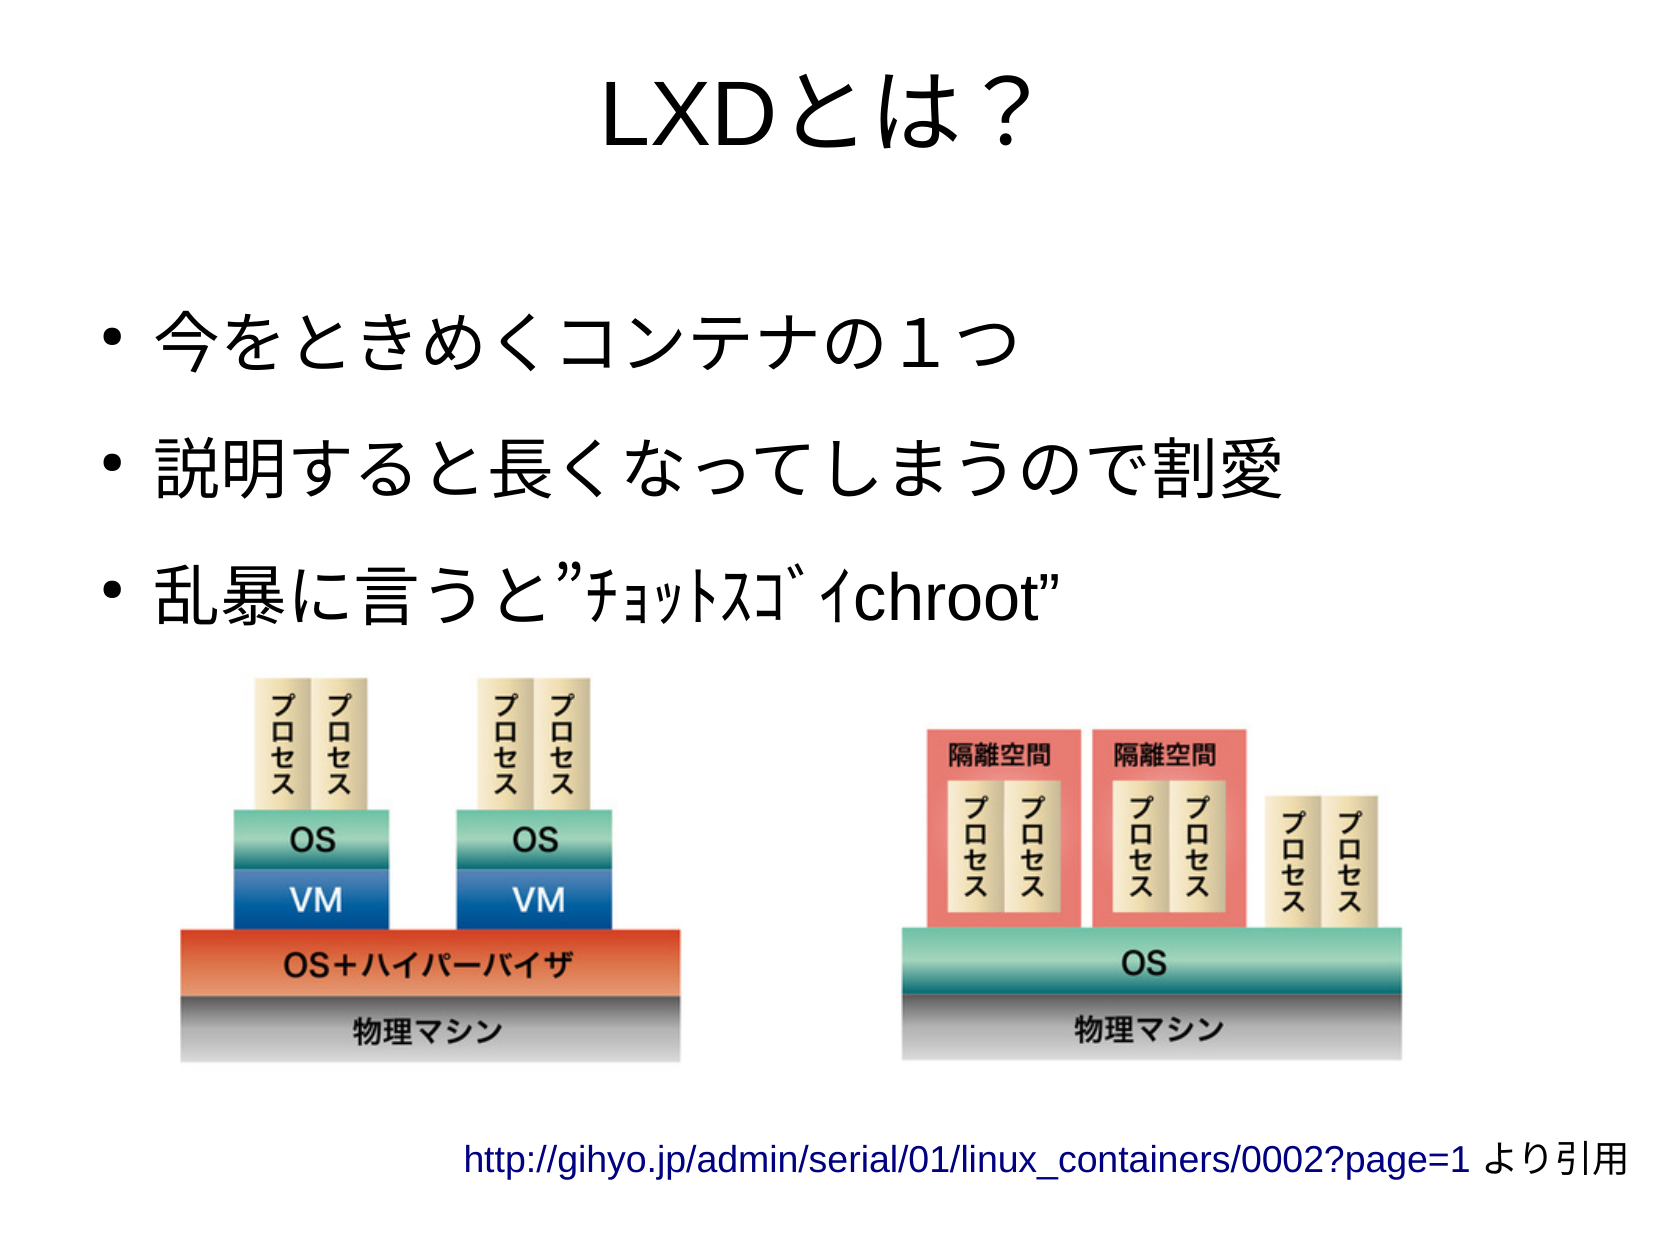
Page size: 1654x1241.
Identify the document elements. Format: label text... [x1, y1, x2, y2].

title LXDとは？ [0, 2, 1654, 210]
text_box http://gihyo.jp/admin/serial/01/linux_containers/0002?page=1 より引用 [448, 1122, 1654, 1217]
picture [118, 661, 744, 1079]
list 今をときめくコンテナの１つ 説明すると長くなってしまうので割愛 乱暴に言うと”ﾁｮｯﾄｽｺﾞｲchroot” [82, 290, 1571, 1010]
picture [839, 673, 1465, 1091]
